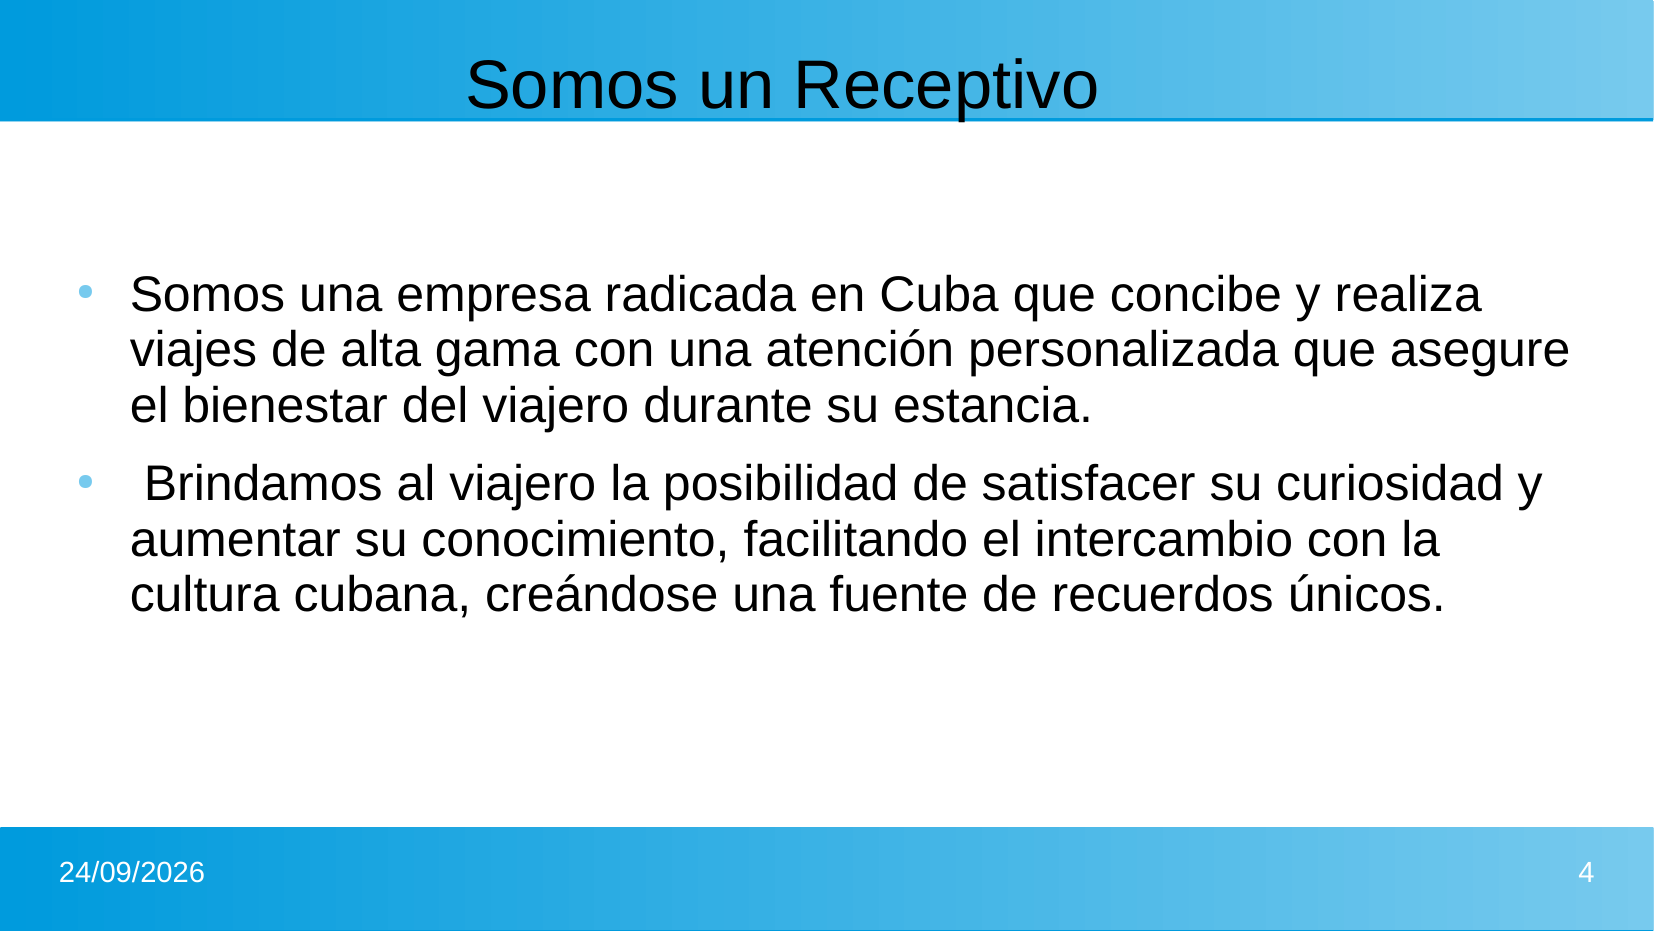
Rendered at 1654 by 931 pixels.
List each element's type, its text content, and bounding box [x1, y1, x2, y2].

list Somos una empresa radicada en Cuba que concibe y realiza viajes de alta gama con una atención personalizada que asegure el bienestar del viajero durante su estancia. Brindamos al viajero la posibilidad de satisfacer su curiosidad y aumentar su conocimiento, facilitando el intercambio con la cultura cubana, creándose una fuente de recuerdos únicos. [58, 265, 1595, 768]
title Somos un Receptivo [0, 0, 1595, 178]
